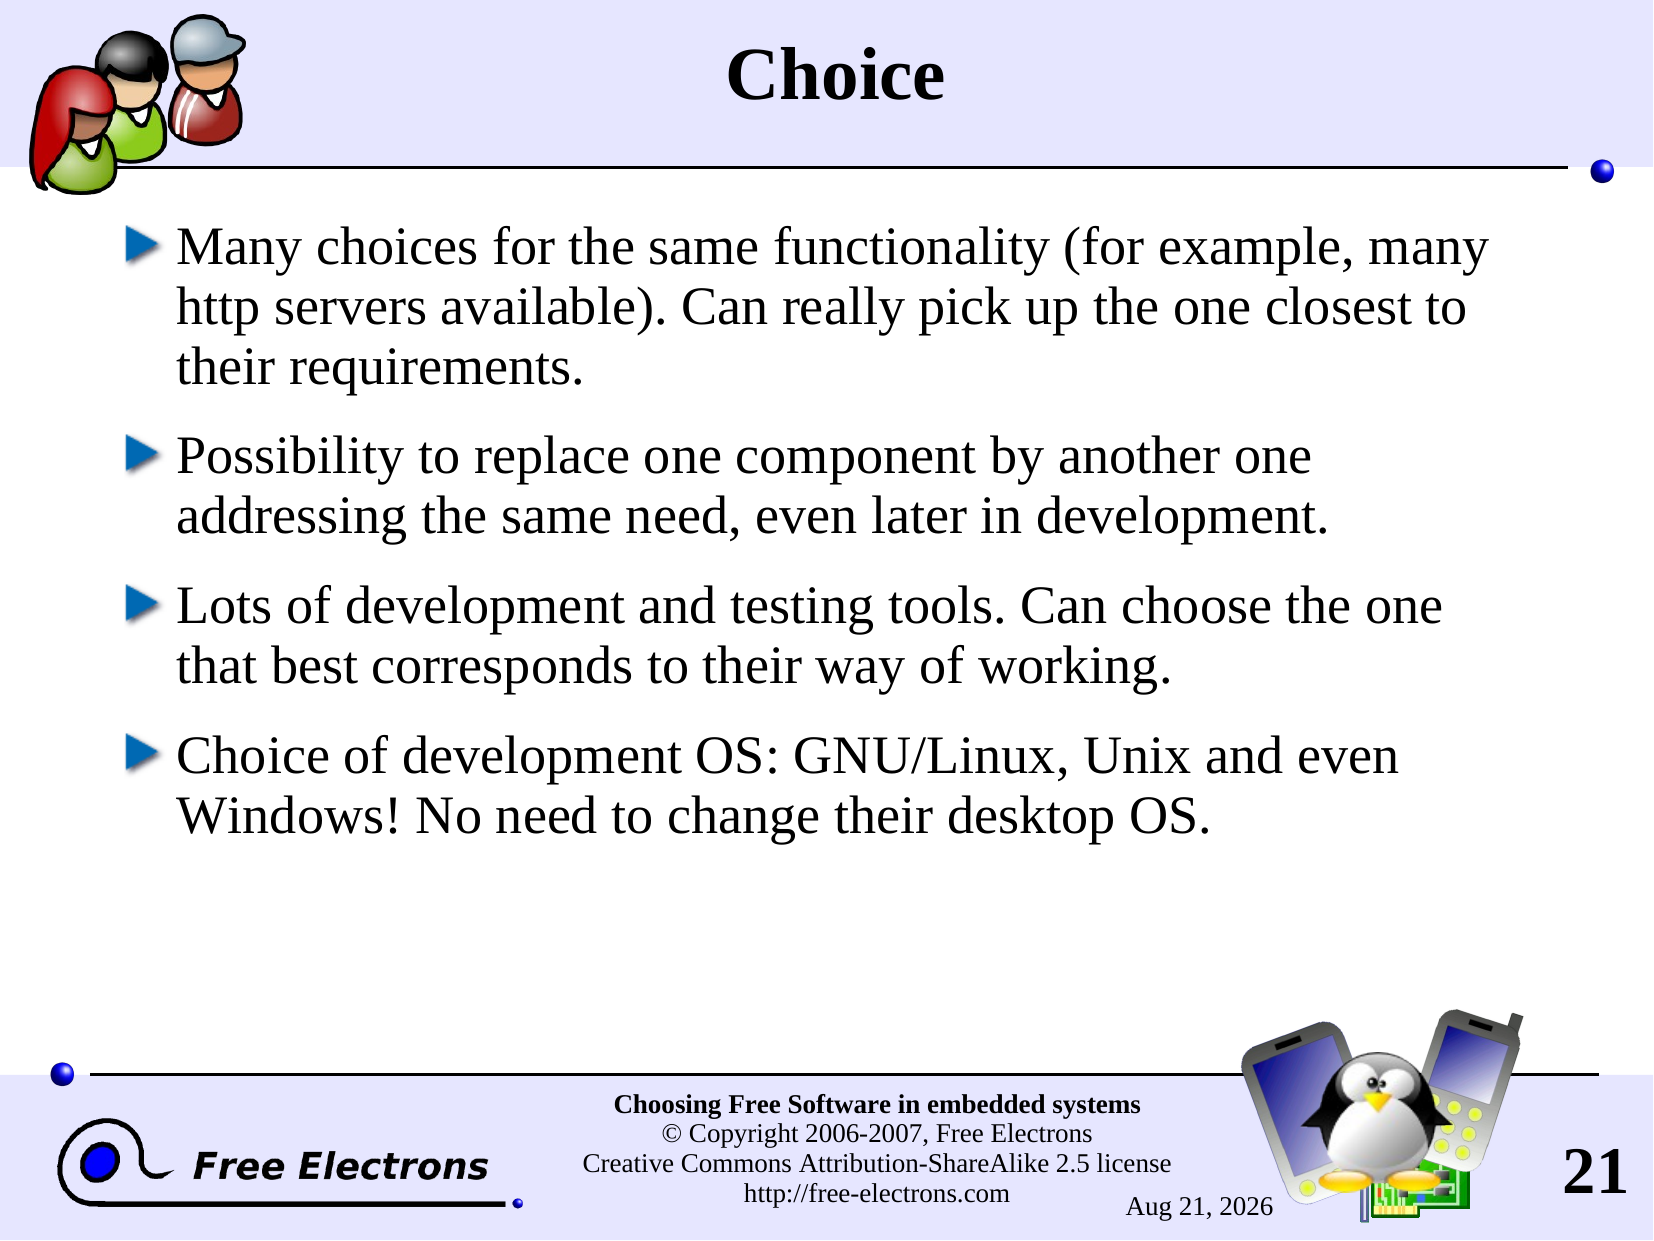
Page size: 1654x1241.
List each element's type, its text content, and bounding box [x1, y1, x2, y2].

title Choice [246, 25, 1604, 124]
picture [1231, 1007, 1538, 1240]
list Many choices for the same functionality (for example, many http servers available). Can really pick up the one closest to their requirements. Possibility to replace one component by another one addressing the same need, even later in development. Lots of development and testing tools. Can choose the one that best corresponds to their way of working. Choice of development OS: GNU/Linux, Unix and even Windows! No need to change their desktop OS. [105, 216, 1518, 1066]
picture [50, 1107, 527, 1216]
picture [29, 14, 246, 195]
